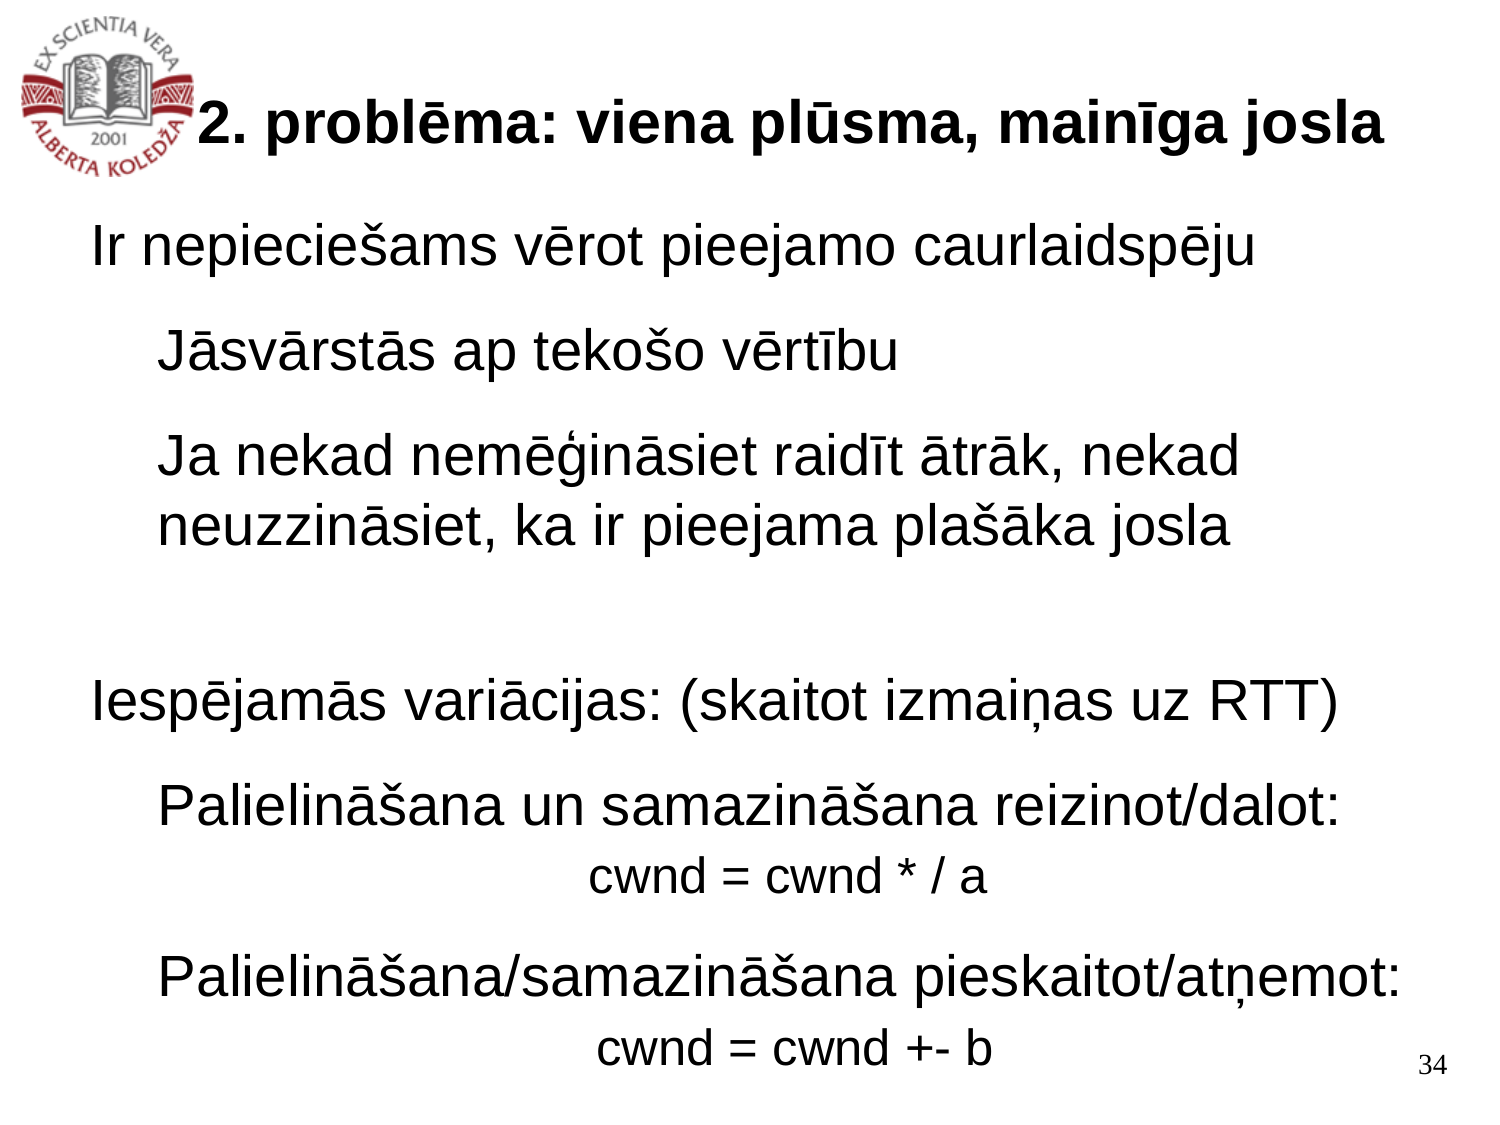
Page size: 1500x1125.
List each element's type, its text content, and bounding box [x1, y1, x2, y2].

text_box <skaitlis> [1312, 1037, 1463, 1101]
title 2. problēma: viena plūsma, mainīga josla [67, 62, 1493, 175]
list Ir nepieciešams vērot pieejamo caurlaidspēju Jāsvārstās ap tekošo vērtību Ja nekad nemēģināsiet raidīt ātrāk, nekad neuzzināsiet, ka ir pieejama plašāka josla Iespējamās variācijas: (skaitot izmaiņas uz RTT) Palielināšana un samazināšana reizinot/dalot: cwnd = cwnd * / a Palielināšana/samazināšana pieskaitot/atņemot: cwnd = cwnd +- b [74, 200, 1463, 1101]
picture [21, 16, 194, 177]
